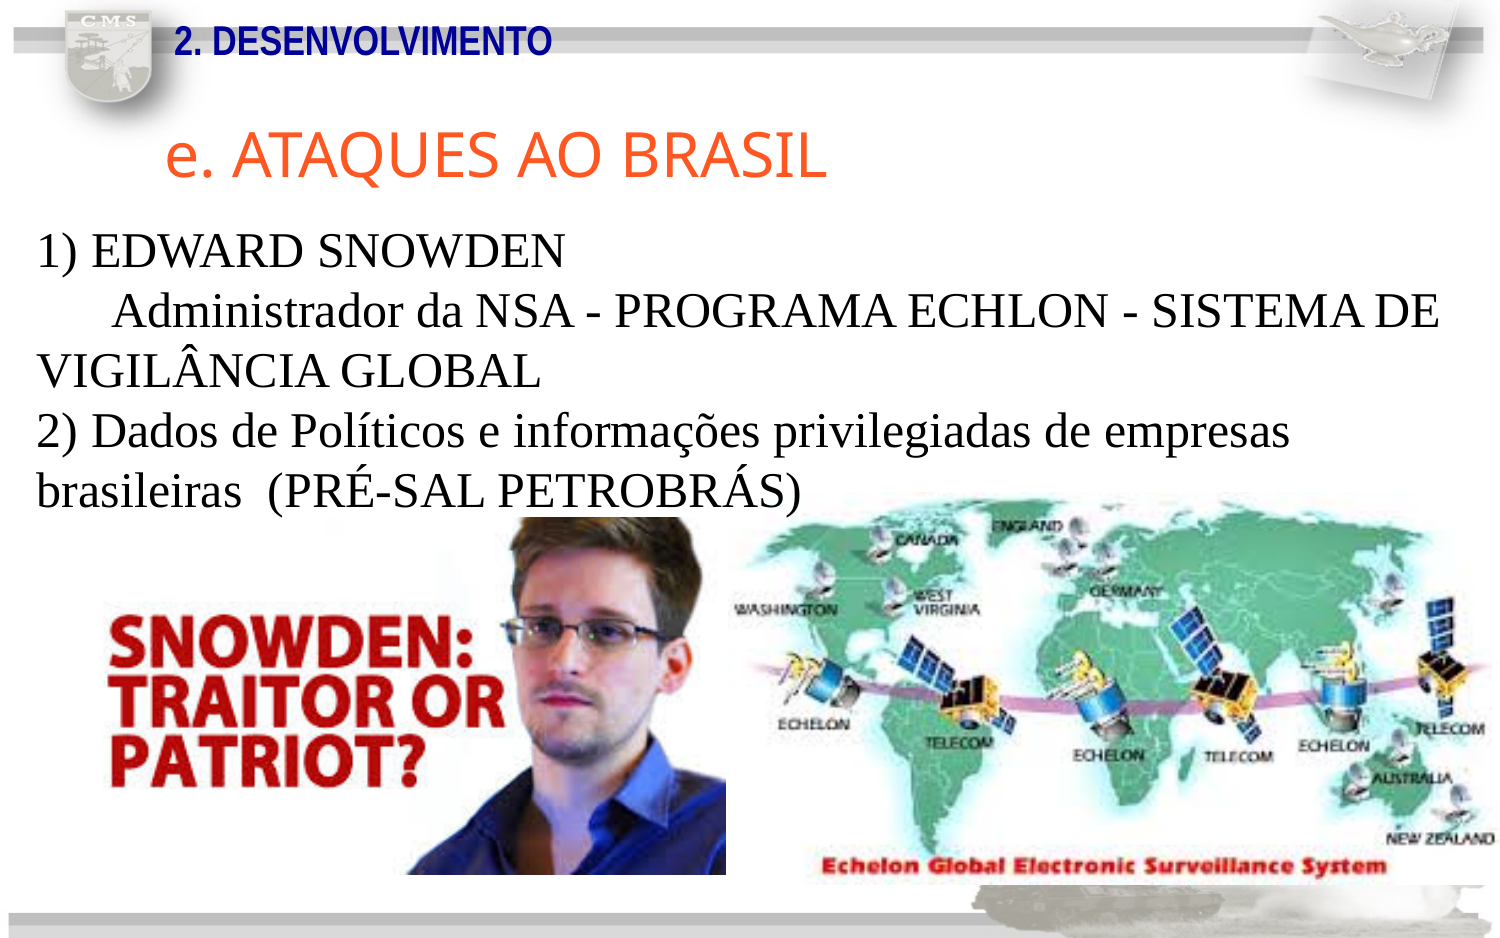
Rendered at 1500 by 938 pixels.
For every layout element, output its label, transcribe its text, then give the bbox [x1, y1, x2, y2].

picture [104, 502, 114, 506]
text_box 2. DESENVOLVIMENTO [159, 6, 1305, 72]
picture [227, 502, 237, 506]
text_box 1) EDWARD SNOWDEN Administrador da NSA - PROGRAMA ECHLON - SISTEMA DE VIGILÂNCIA GLOBAL 2) Dados de Políticos e informações privilegiadas de empresas brasileiras (PRÉ-SAL PETROBRÁS) [22, 209, 1500, 502]
text_box e. ATAQUES AO BRASIL [150, 107, 901, 195]
picture [629, 502, 645, 506]
picture [0, 0, 1500, 938]
